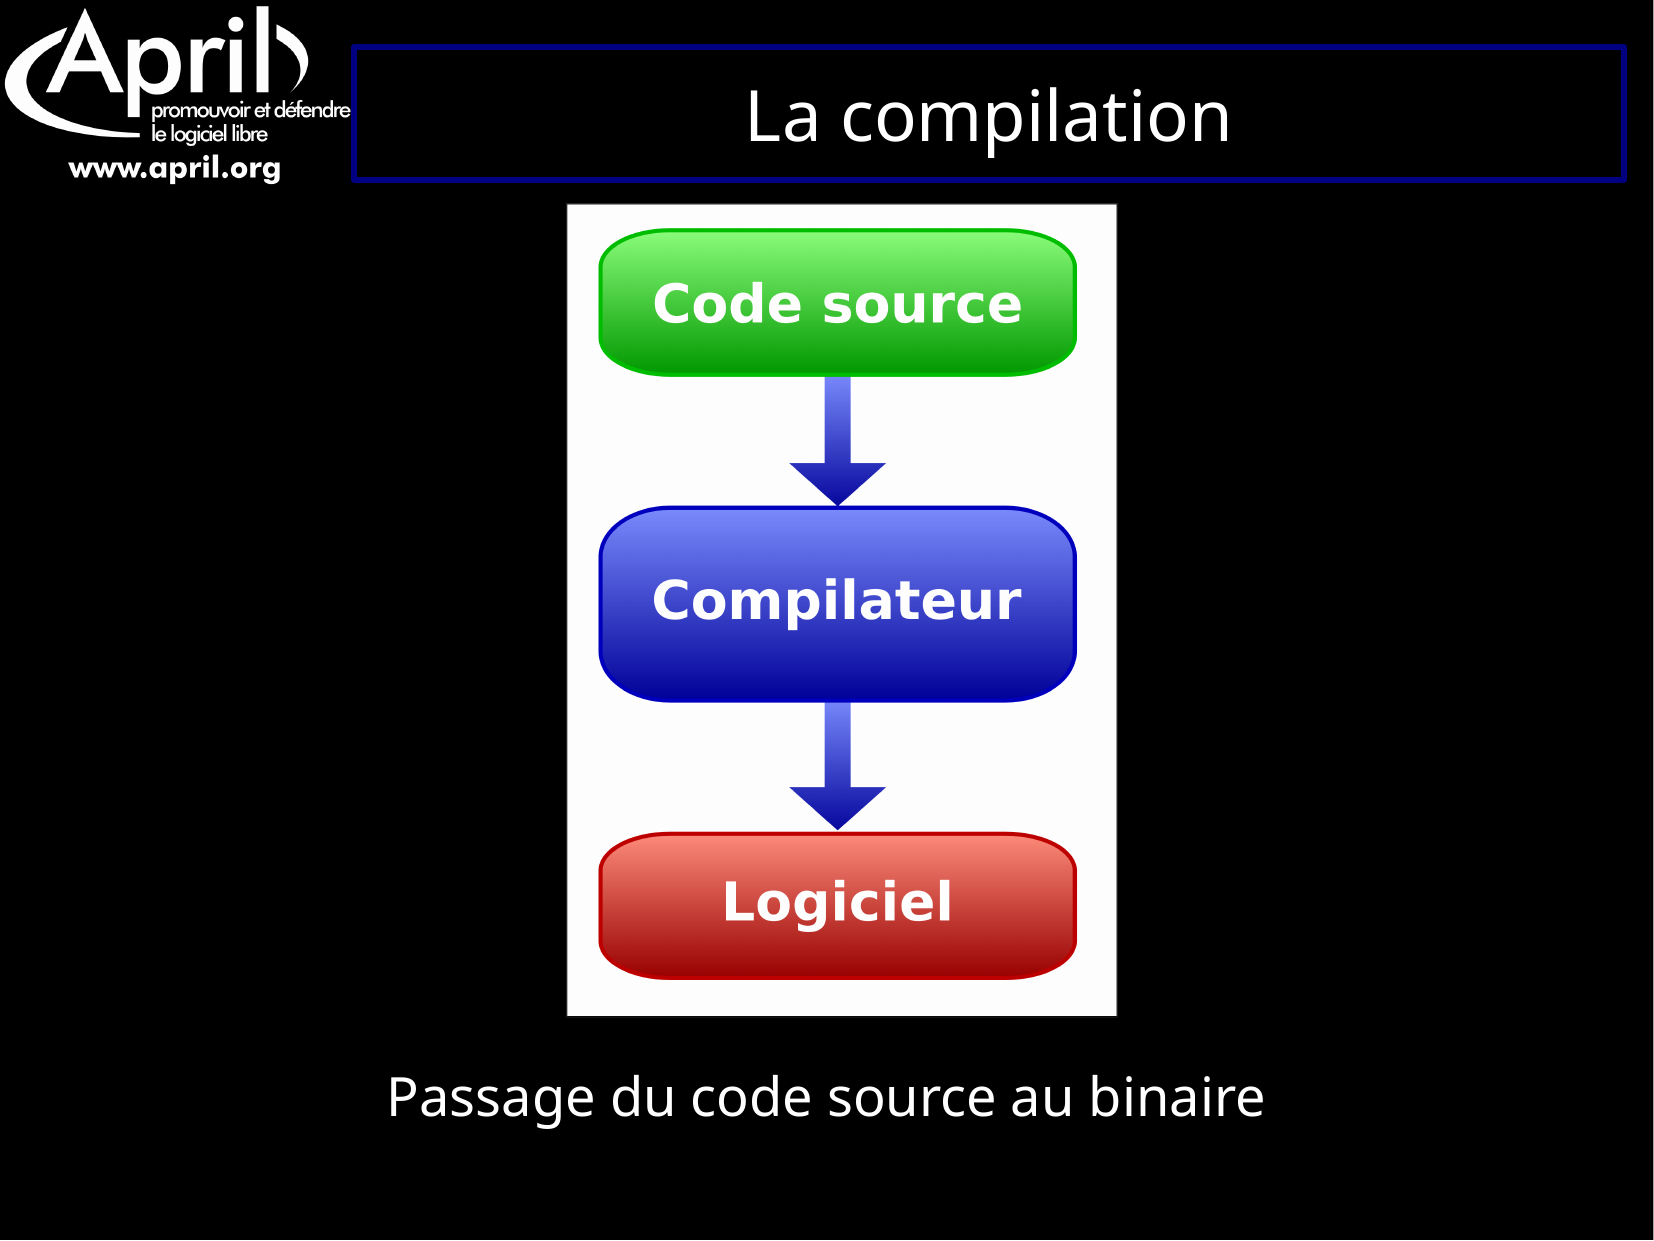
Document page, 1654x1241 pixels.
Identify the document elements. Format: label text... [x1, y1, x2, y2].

text_box Passage du code source au binaire [191, 1051, 1462, 1130]
title La compilation [354, 47, 1625, 181]
picture [0, 0, 355, 200]
picture [471, 106, 1183, 1112]
